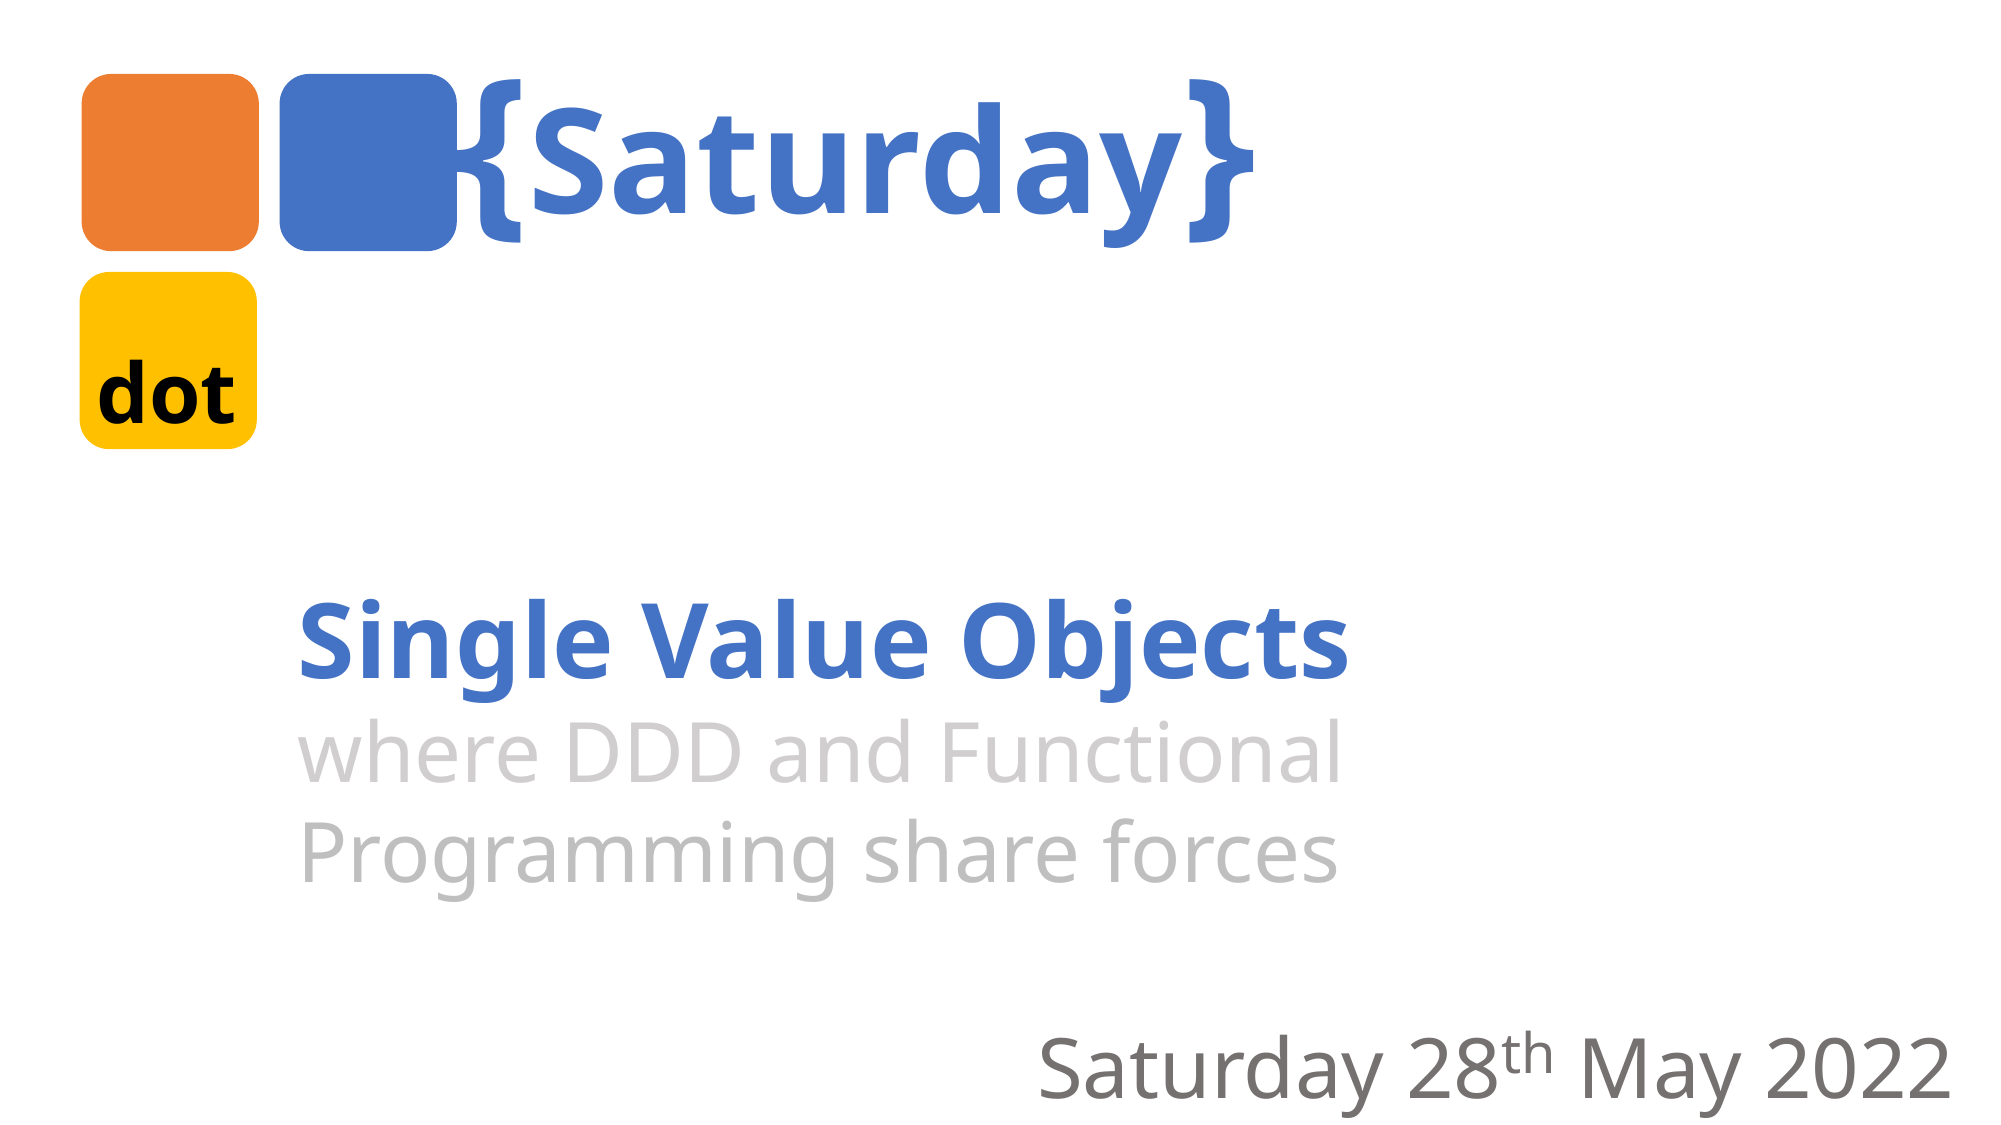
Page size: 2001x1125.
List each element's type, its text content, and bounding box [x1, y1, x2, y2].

text_box ned [267, 213, 698, 482]
text_box Single Value Objects where DDD and Functional Programming share forces [282, 567, 1853, 911]
text_box Saturday 28th May 2022 [1022, 1007, 2000, 1124]
text_box [79, 271, 257, 332]
text_box dot [0, 332, 267, 449]
text_box {Saturday} [439, 18, 1233, 261]
text_box [81, 73, 259, 252]
text_box [279, 73, 439, 213]
